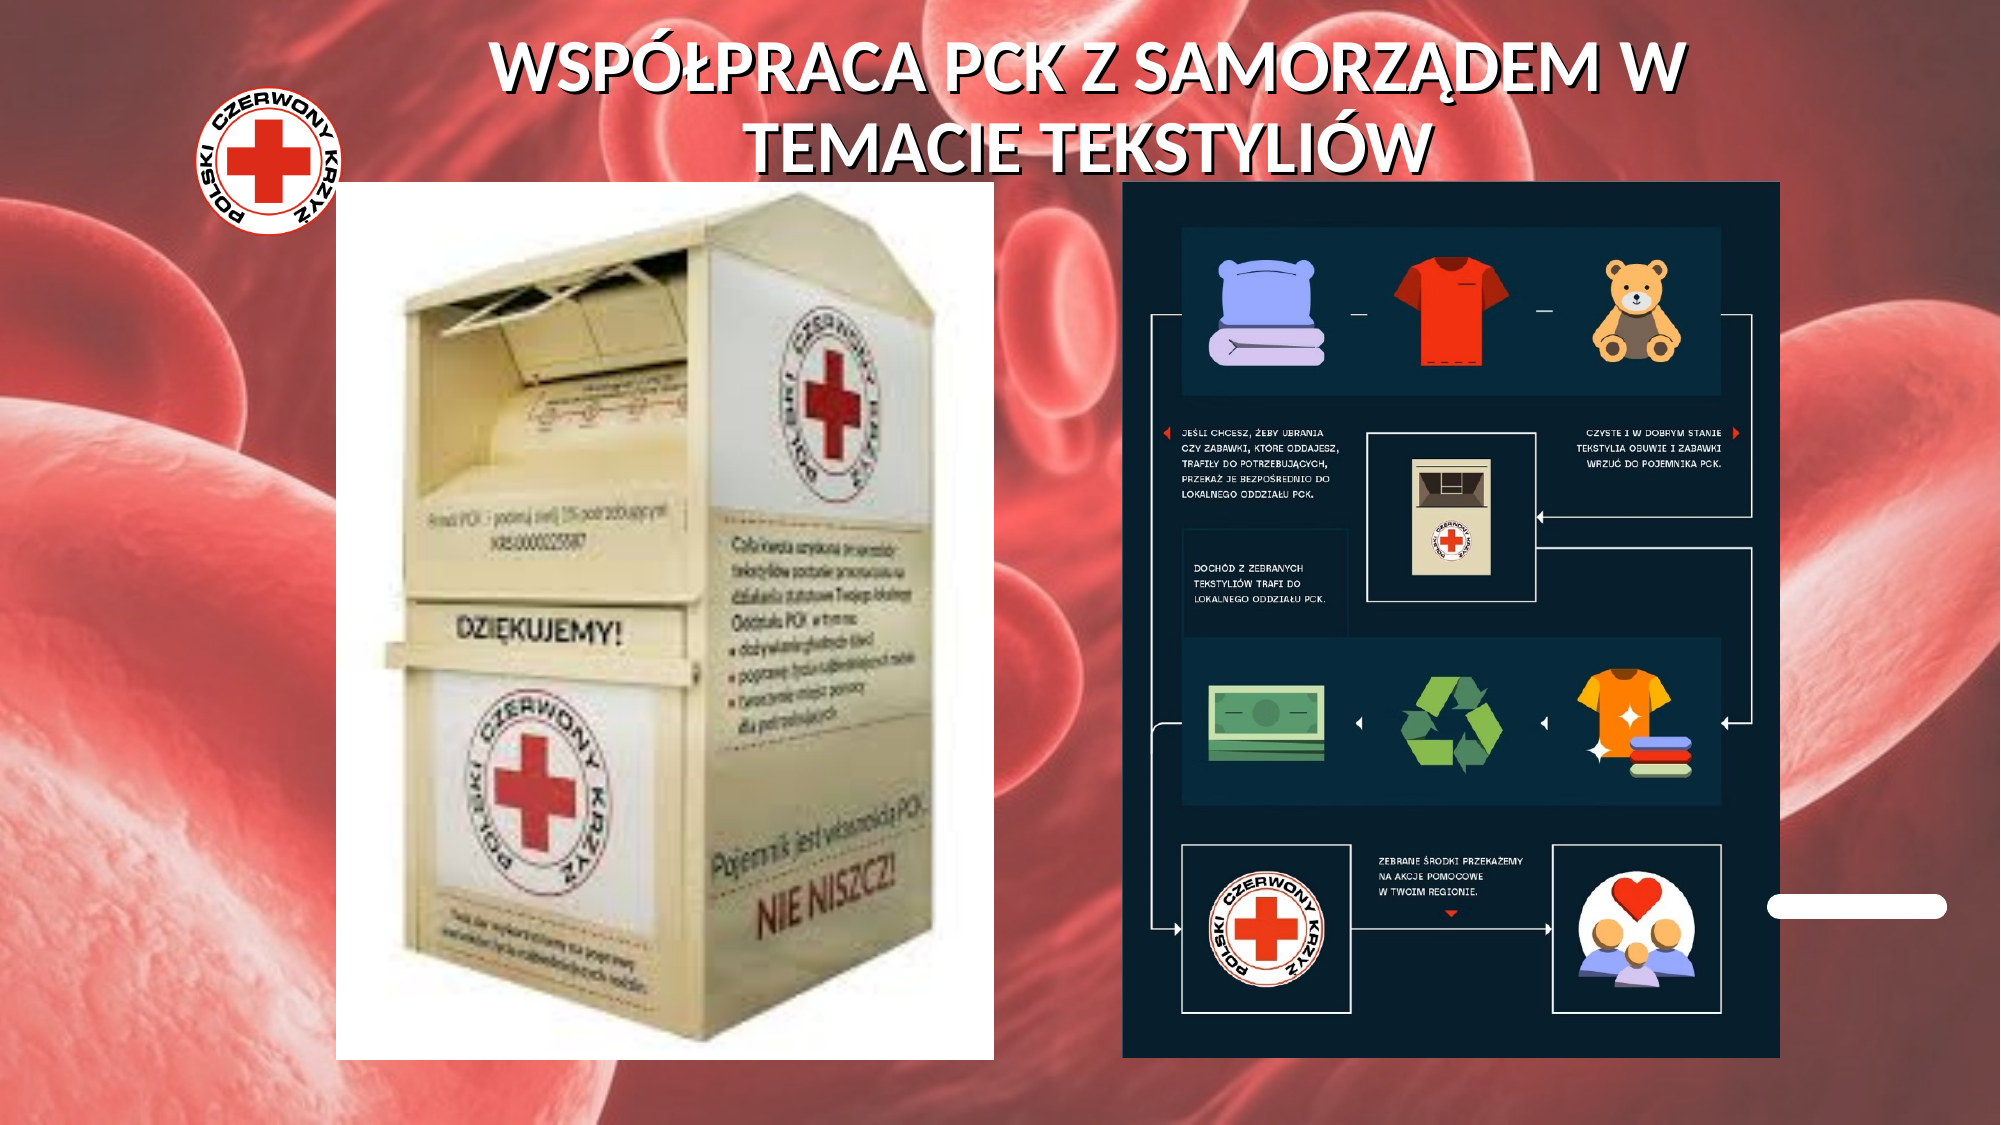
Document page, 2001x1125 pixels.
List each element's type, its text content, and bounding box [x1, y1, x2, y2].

text_box Współpraca pck z samorządem w temacie tekstyliów [362, 19, 1815, 161]
picture [194, 86, 994, 1060]
picture [1122, 181, 1780, 1058]
